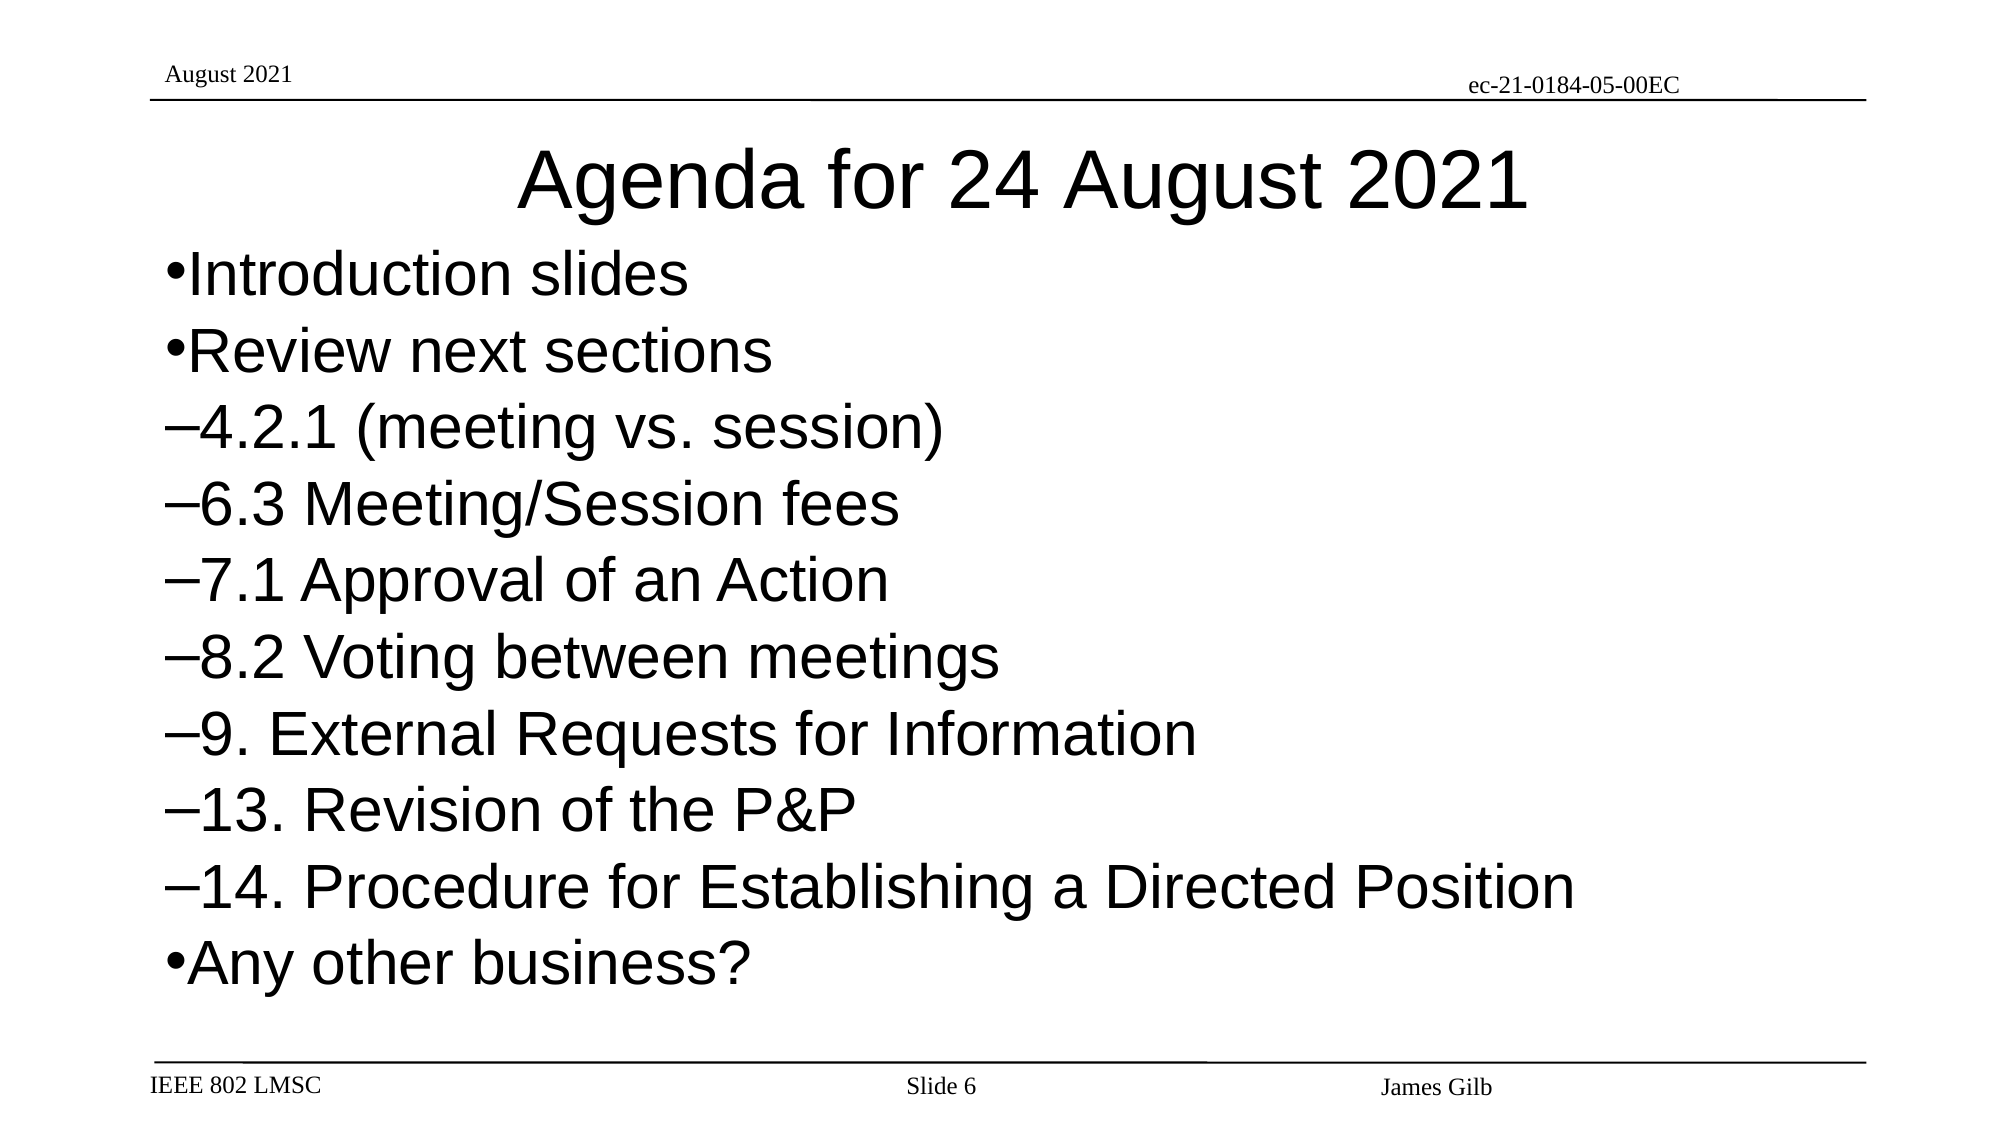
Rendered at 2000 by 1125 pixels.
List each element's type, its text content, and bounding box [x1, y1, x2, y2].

title Agenda for 24 August 2021 [149, 112, 1900, 238]
text_box Slide [799, 1069, 1083, 1108]
list Introduction slides Review next sections 4.2.1 (meeting vs. session) 6.3 Meeting/Session fees 7.1 Approval of an Action 8.2 Voting between meetings 9. External Requests for Information 13. Revision of the P&P 14. Procedure for Establishing a Directed Position Any other business? [149, 239, 1900, 1051]
